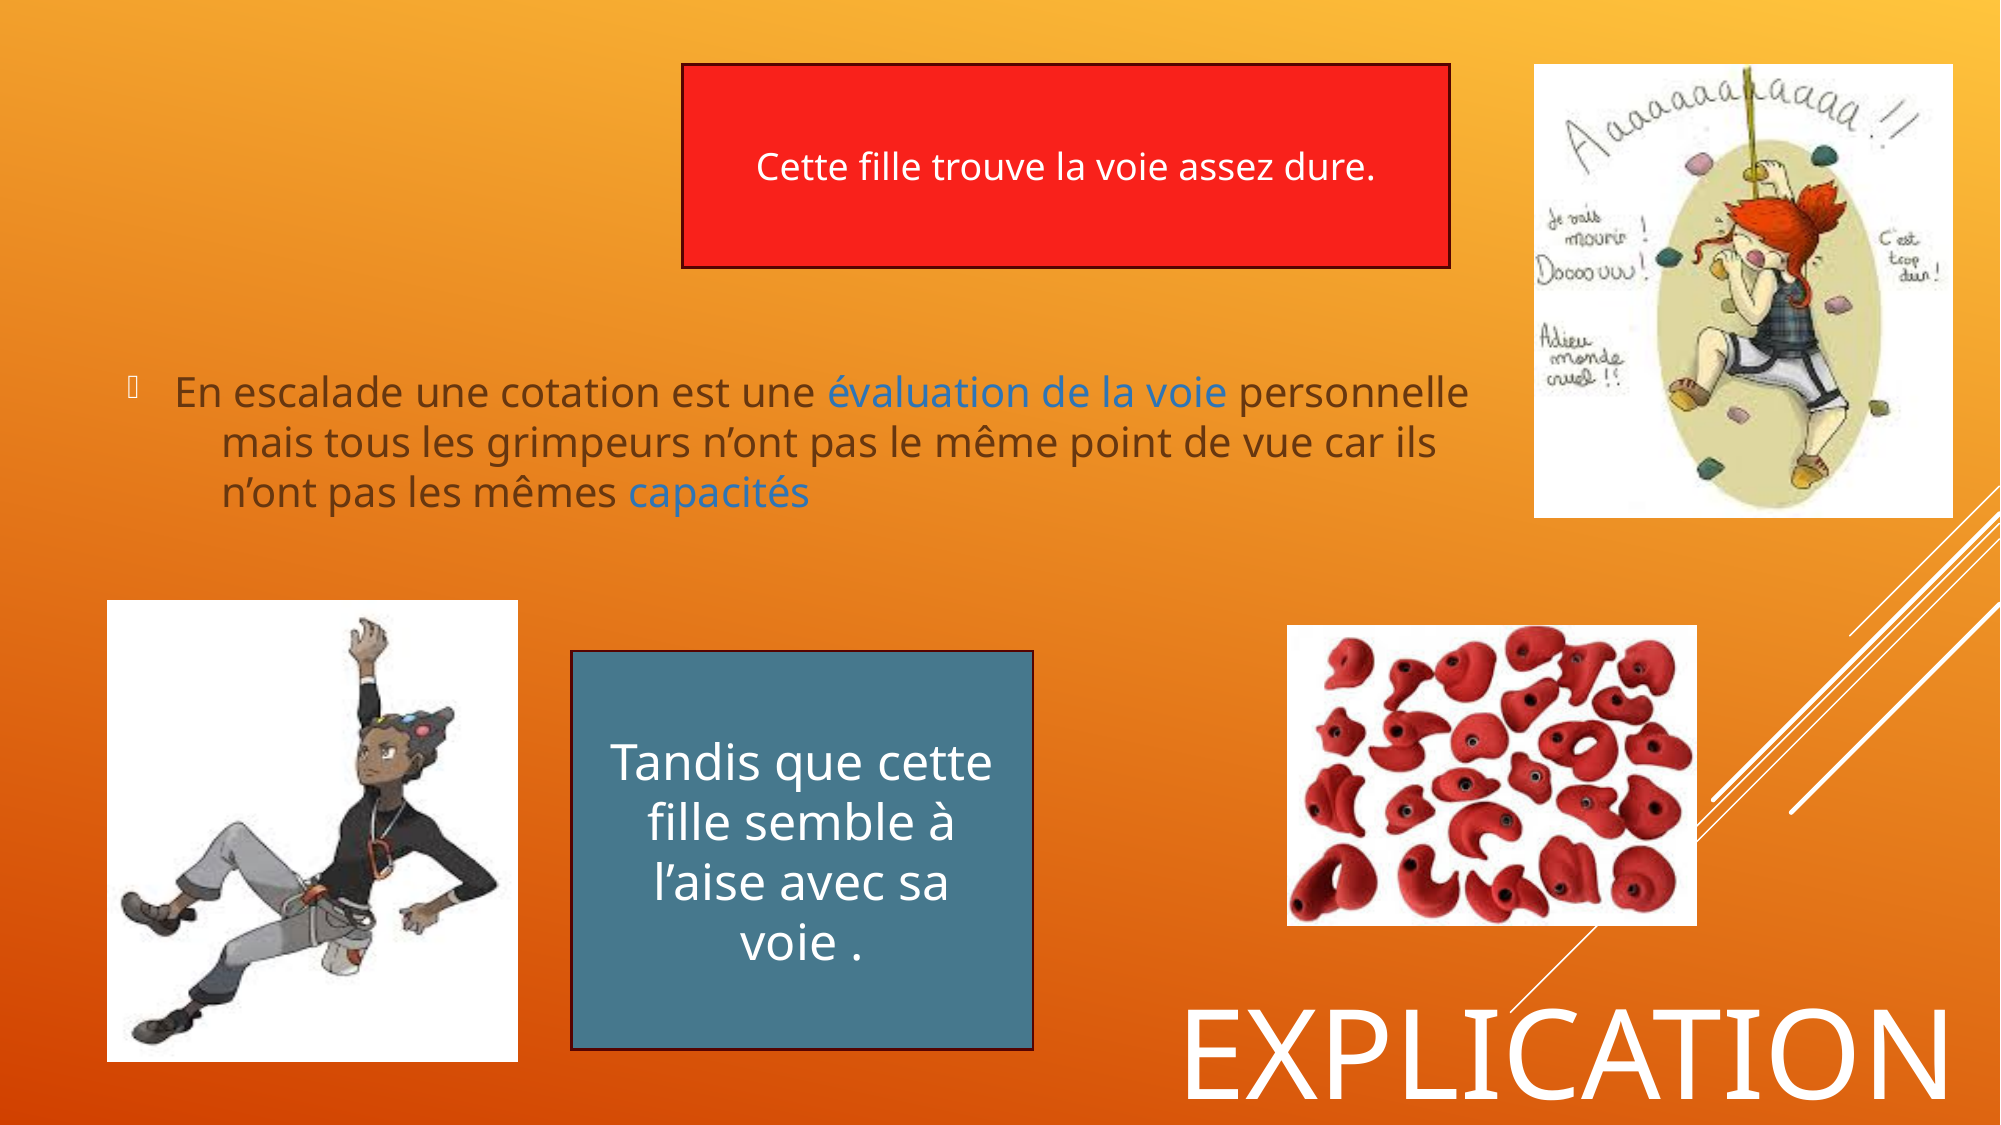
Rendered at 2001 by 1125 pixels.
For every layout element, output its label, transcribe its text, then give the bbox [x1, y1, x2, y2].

picture [107, 600, 518, 1062]
picture [1534, 64, 1953, 518]
list En escalade une cotation est une évaluation de la voie personnelle mais tous les grimpeurs n’ont pas le même point de vue car ils n’ont pas les mêmes capacités [112, 144, 1513, 738]
title explication [866, 925, 2000, 1125]
text_box Cette fille trouve la voie assez dure. [683, 65, 1450, 267]
picture [1287, 625, 1697, 926]
text_box Tandis que cette fille semble à l’aise avec sa voie . [571, 651, 1033, 1050]
